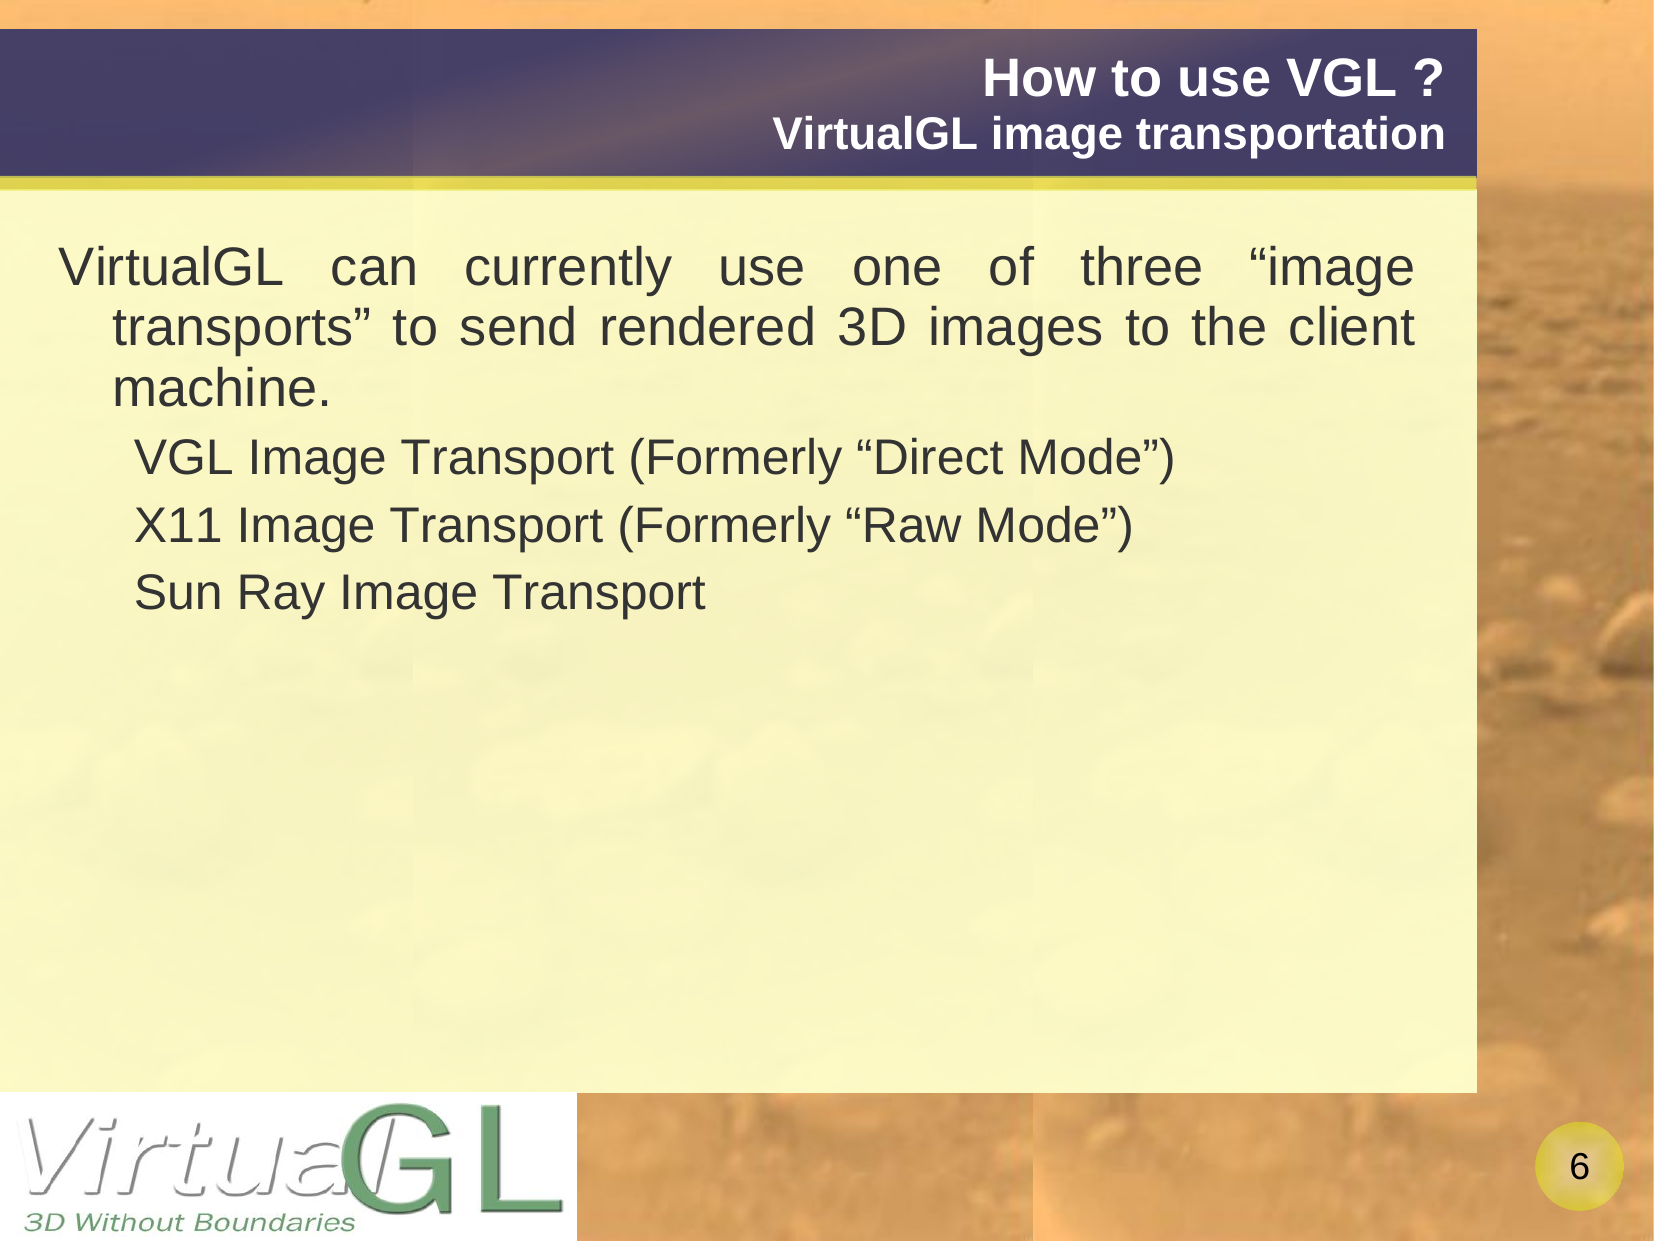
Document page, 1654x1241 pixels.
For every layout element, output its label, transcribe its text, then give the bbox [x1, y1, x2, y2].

title How to use VGL ? VirtualGL image transportation [29, 46, 1447, 161]
picture [0, 0, 1654, 1241]
list VirtualGL can currently use one of three “image transports” to send rendered 3D images to the client machine. VGL Image Transport (Formerly “Direct Mode”) X11 Image Transport (Formerly “Raw Mode”) Sun Ray Image Transport [59, 236, 1418, 1182]
